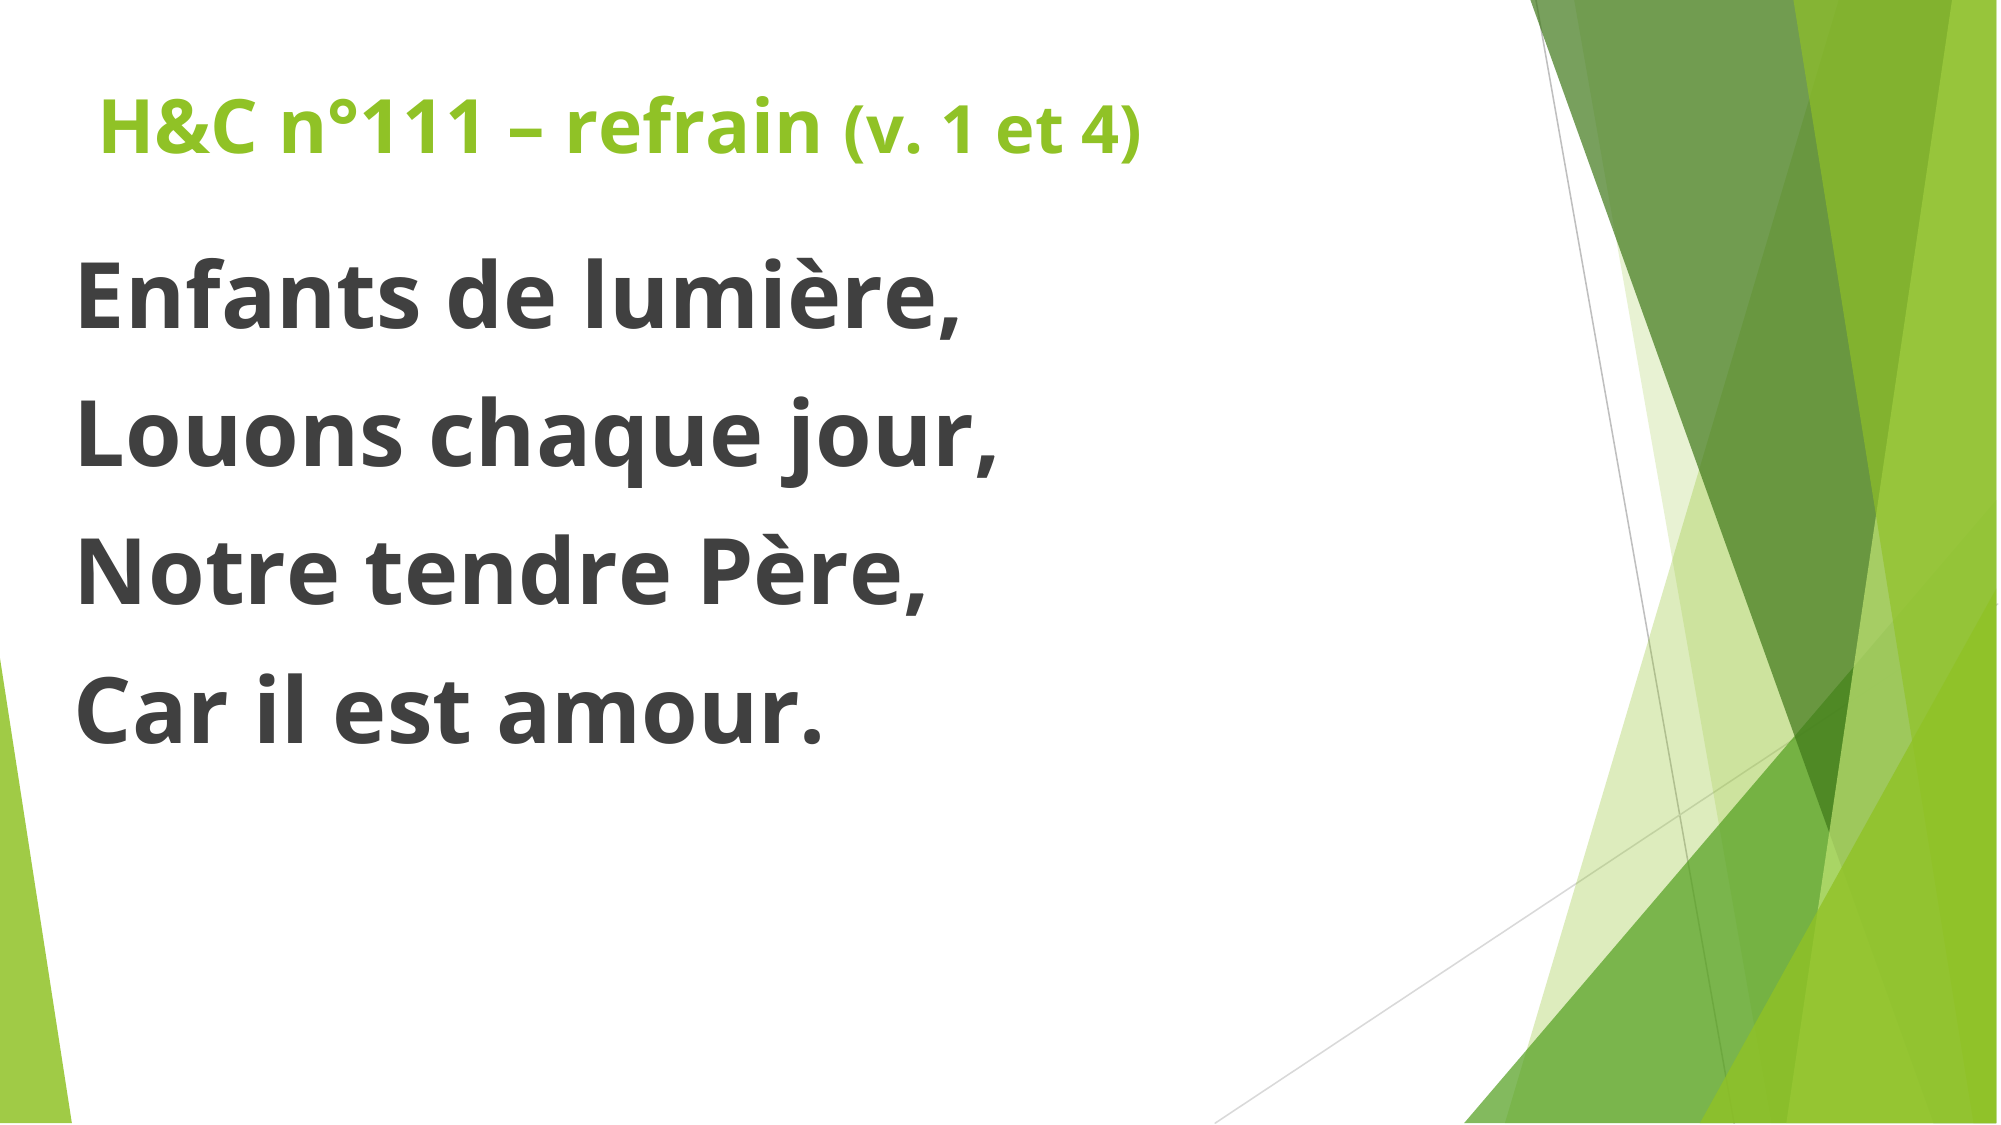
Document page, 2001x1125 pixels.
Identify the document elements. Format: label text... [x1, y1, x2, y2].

text_box H&C n°111 – refrain (v. 1 et 4) [82, 70, 1522, 178]
text_box Enfants de lumière, Louons chaque jour, Notre tendre Père, Car il est amour. [59, 212, 2001, 1037]
